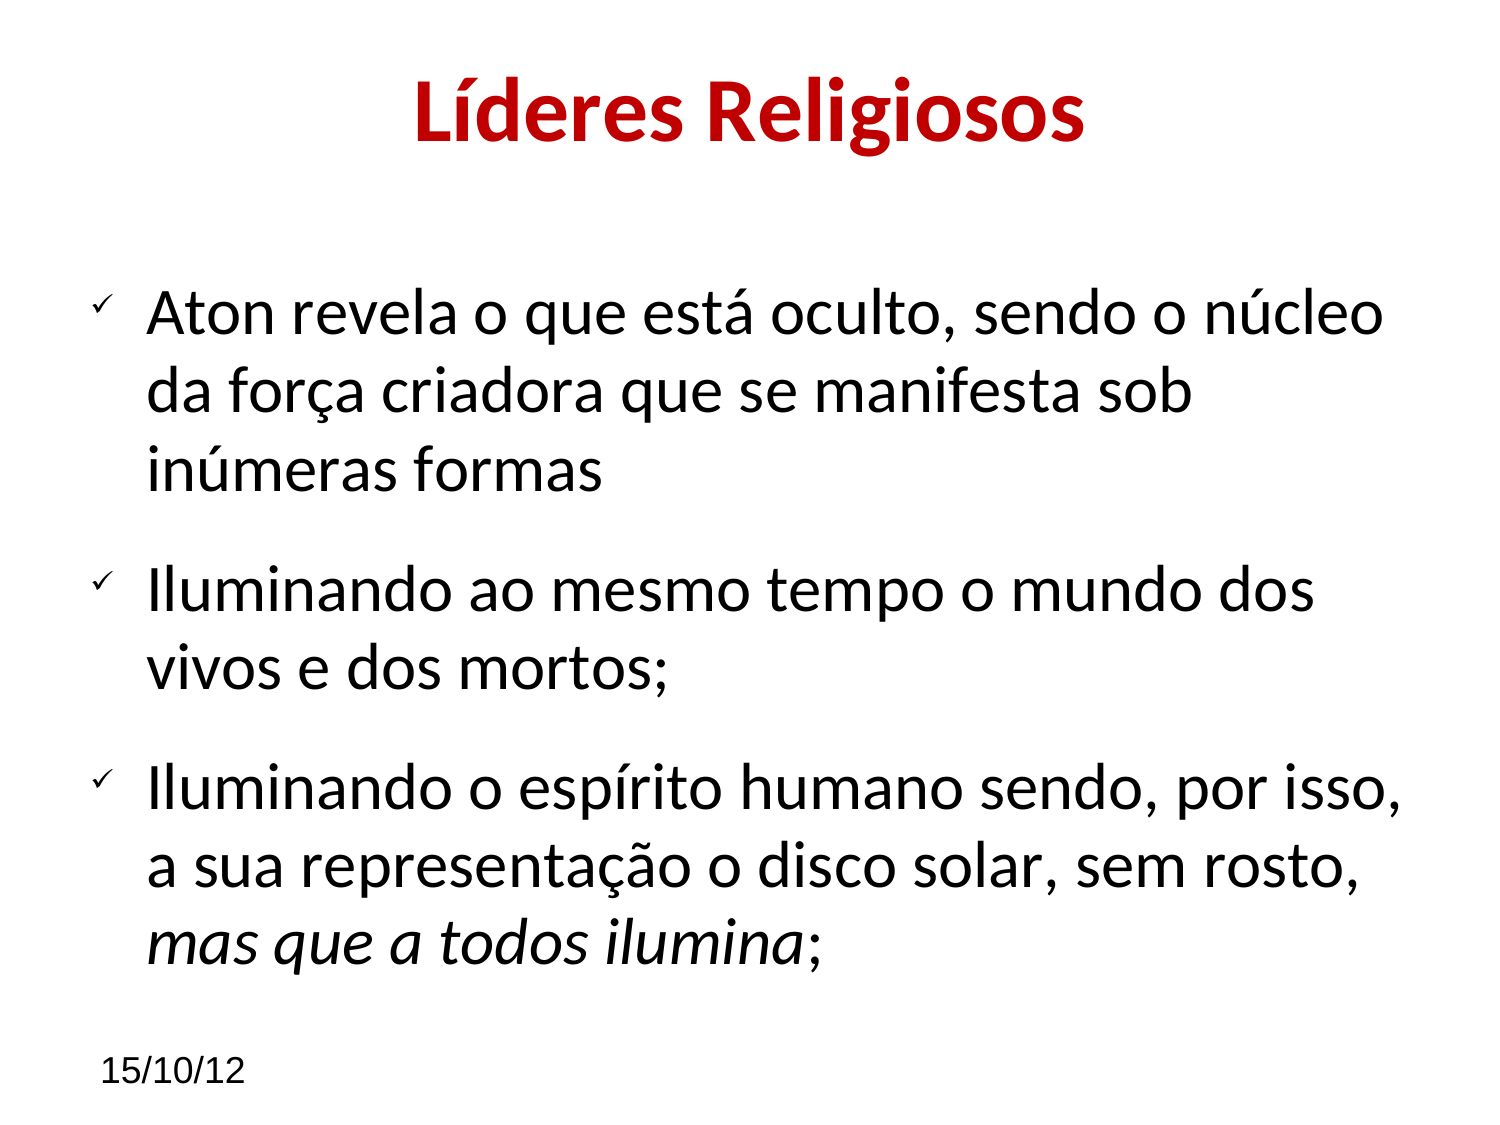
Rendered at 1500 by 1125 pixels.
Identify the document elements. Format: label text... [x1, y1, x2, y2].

text_box Aton revela o que está oculto, sendo o núcleo da força criadora que se manifesta sob inúmeras formas Iluminando ao mesmo tempo o mundo dos vivos e dos mortos; Iluminando o espírito humano sendo, por isso, a sua representação o disco solar, sem rosto, mas que a todos ilumina; [75, 262, 1426, 1005]
title Líderes Religiosos [75, 45, 1426, 233]
